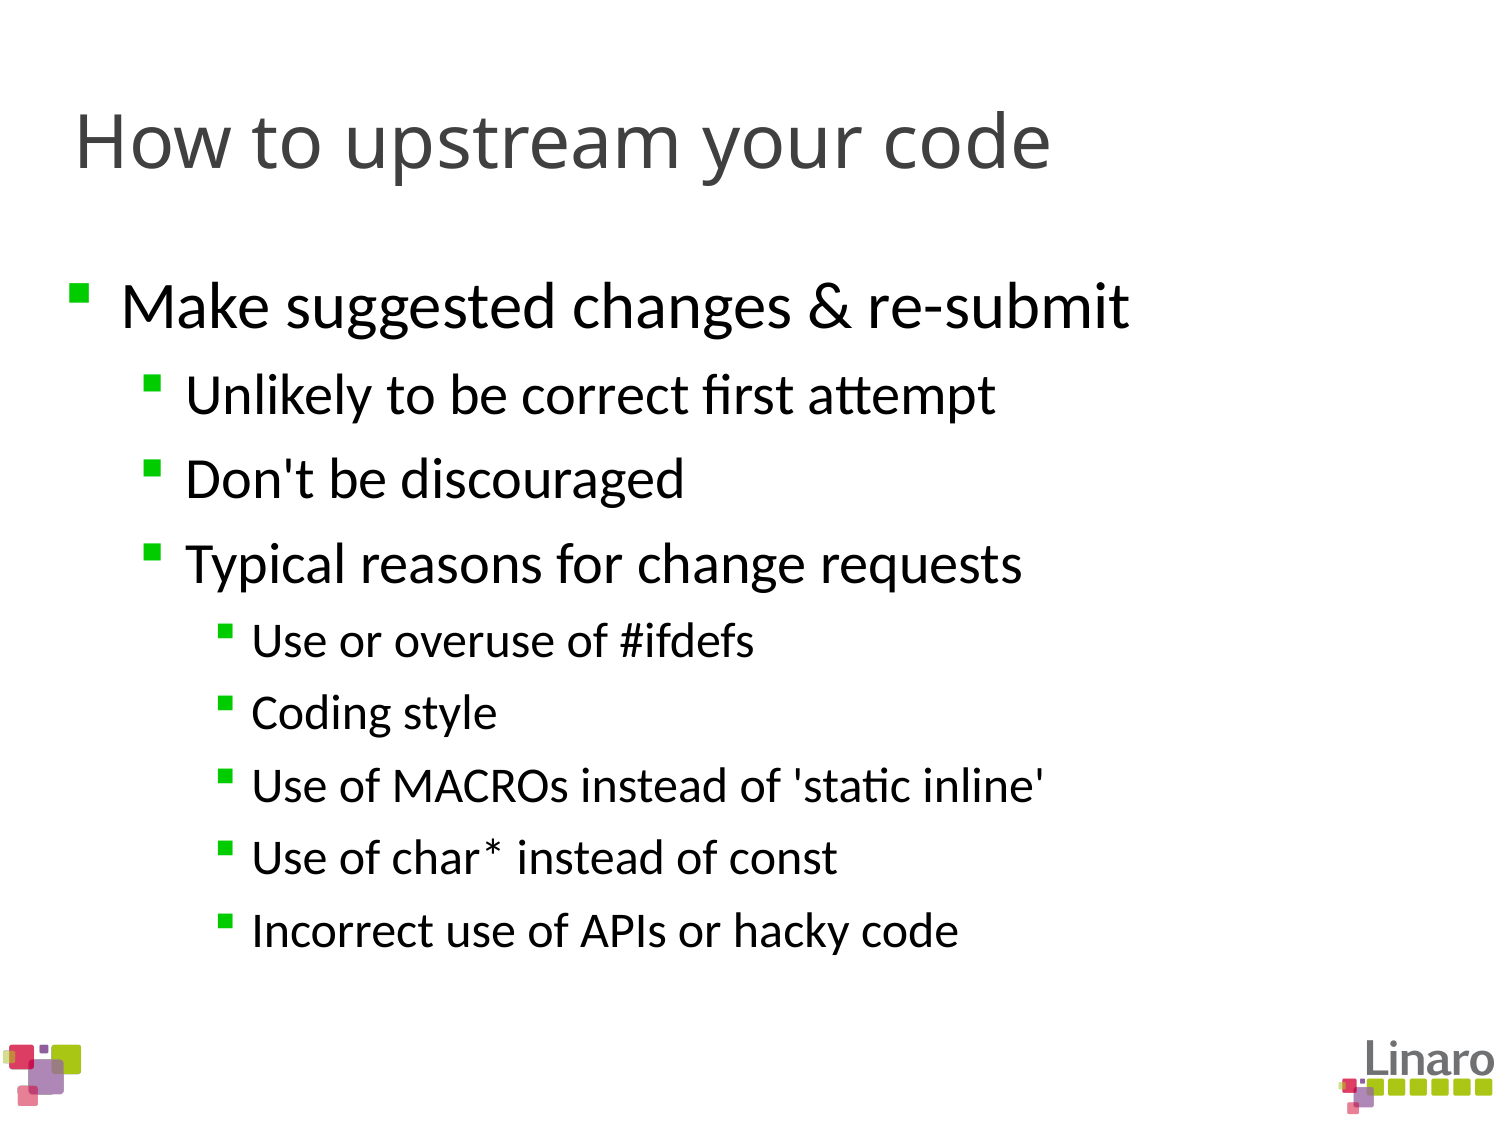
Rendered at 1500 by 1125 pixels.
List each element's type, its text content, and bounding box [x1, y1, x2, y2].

list Make suggested changes & re-submit Unlikely to be correct first attempt Don't be discouraged Typical reasons for change requests Use or overuse of #ifdefs Coding style Use of MACROs instead of 'static inline' Use of char* instead of const Incorrect use of APIs or hacky code [48, 254, 1418, 1034]
picture [1331, 1035, 1500, 1119]
title How to upstream your code [59, 40, 1410, 237]
picture [0, 1041, 84, 1125]
